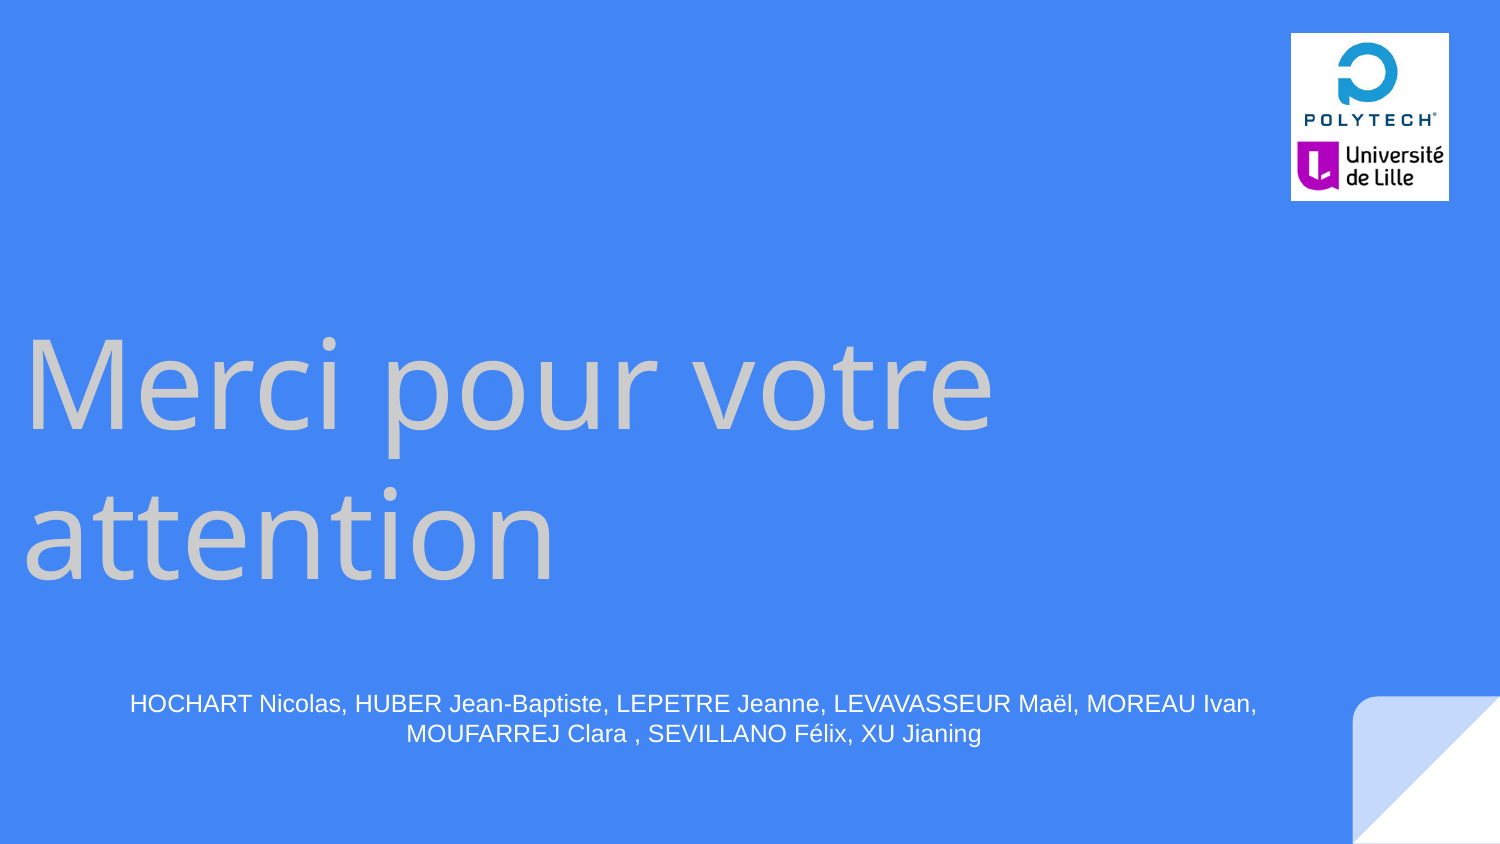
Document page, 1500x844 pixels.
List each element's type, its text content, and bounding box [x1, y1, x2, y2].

picture [1291, 33, 1449, 201]
text_box HOCHART Nicolas, HUBER Jean-Baptiste, LEPETRE Jeanne, LEVAVASSEUR Maël, MOREAU Ivan, MOUFARREJ Clara , SEVILLANO Félix, XU Jianing [51, 672, 1339, 818]
text_box Merci pour votre attention [6, 289, 1494, 509]
